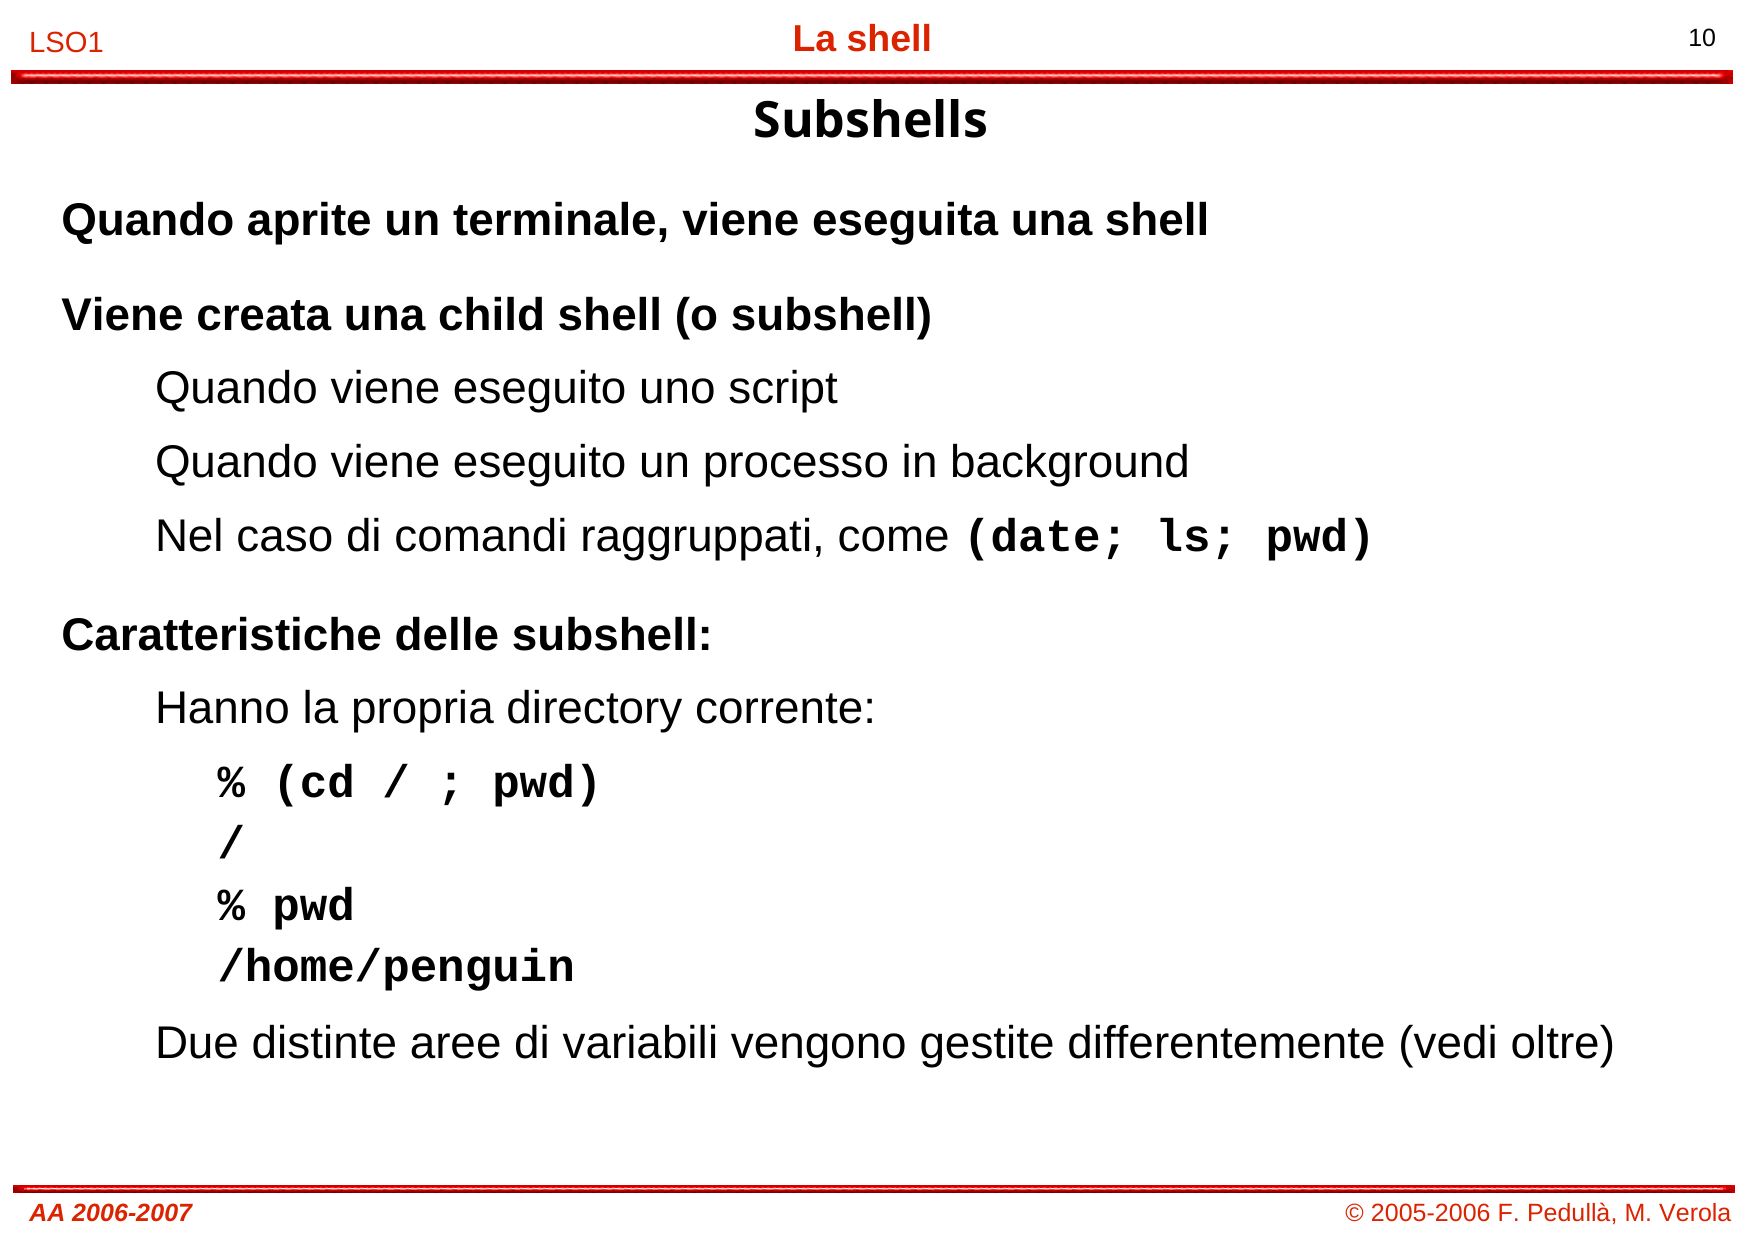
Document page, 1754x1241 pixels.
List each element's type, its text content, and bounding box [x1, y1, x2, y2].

picture [13, 1185, 1735, 1193]
title Subshells [724, 72, 1018, 168]
picture [11, 70, 1733, 84]
list Quando aprite un terminale, viene eseguita una shell Viene creata una child shell (o subshell) Quando viene eseguito uno script Quando viene eseguito un processo in background Nel caso di comandi raggruppati, come (date; ls; pwd) Caratteristiche delle subshell: Hanno la propria directory corrente: % (cd / ; pwd) / % pwd /home/penguin Due distinte aree di variabili vengono gestite differentemente (vedi oltre) [46, 183, 1718, 1186]
